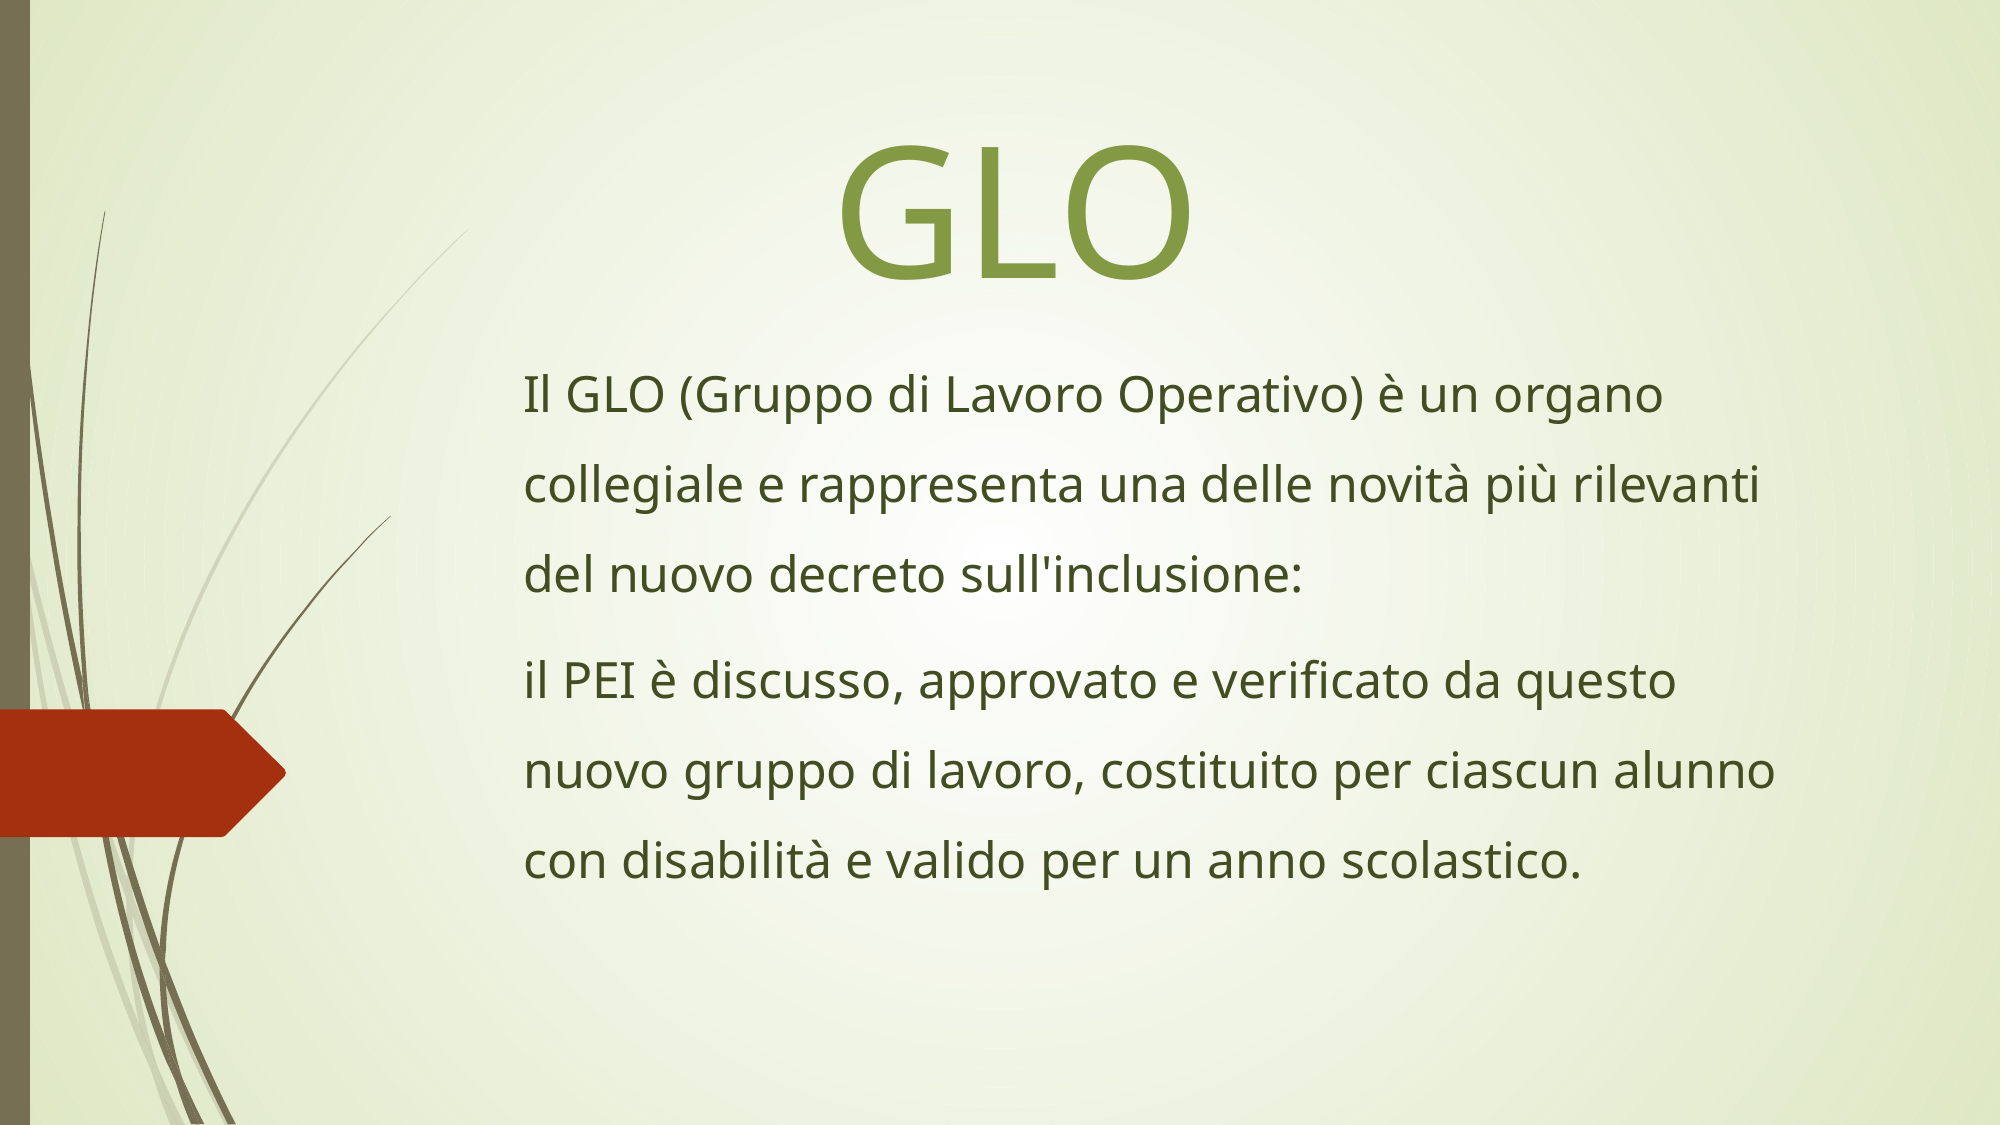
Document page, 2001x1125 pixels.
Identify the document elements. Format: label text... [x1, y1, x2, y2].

text_box Il GLO (Gruppo di Lavoro Operativo) è un organo collegiale e rappresenta una delle novità più rilevanti del nuovo decreto sull'inclusione: il PEI è discusso, approvato e verificato da questo nuovo gruppo di lavoro, costituito per ciascun alunno con disabilità e valido per un anno scolastico. [508, 324, 1801, 893]
title GLO [816, 87, 1307, 309]
